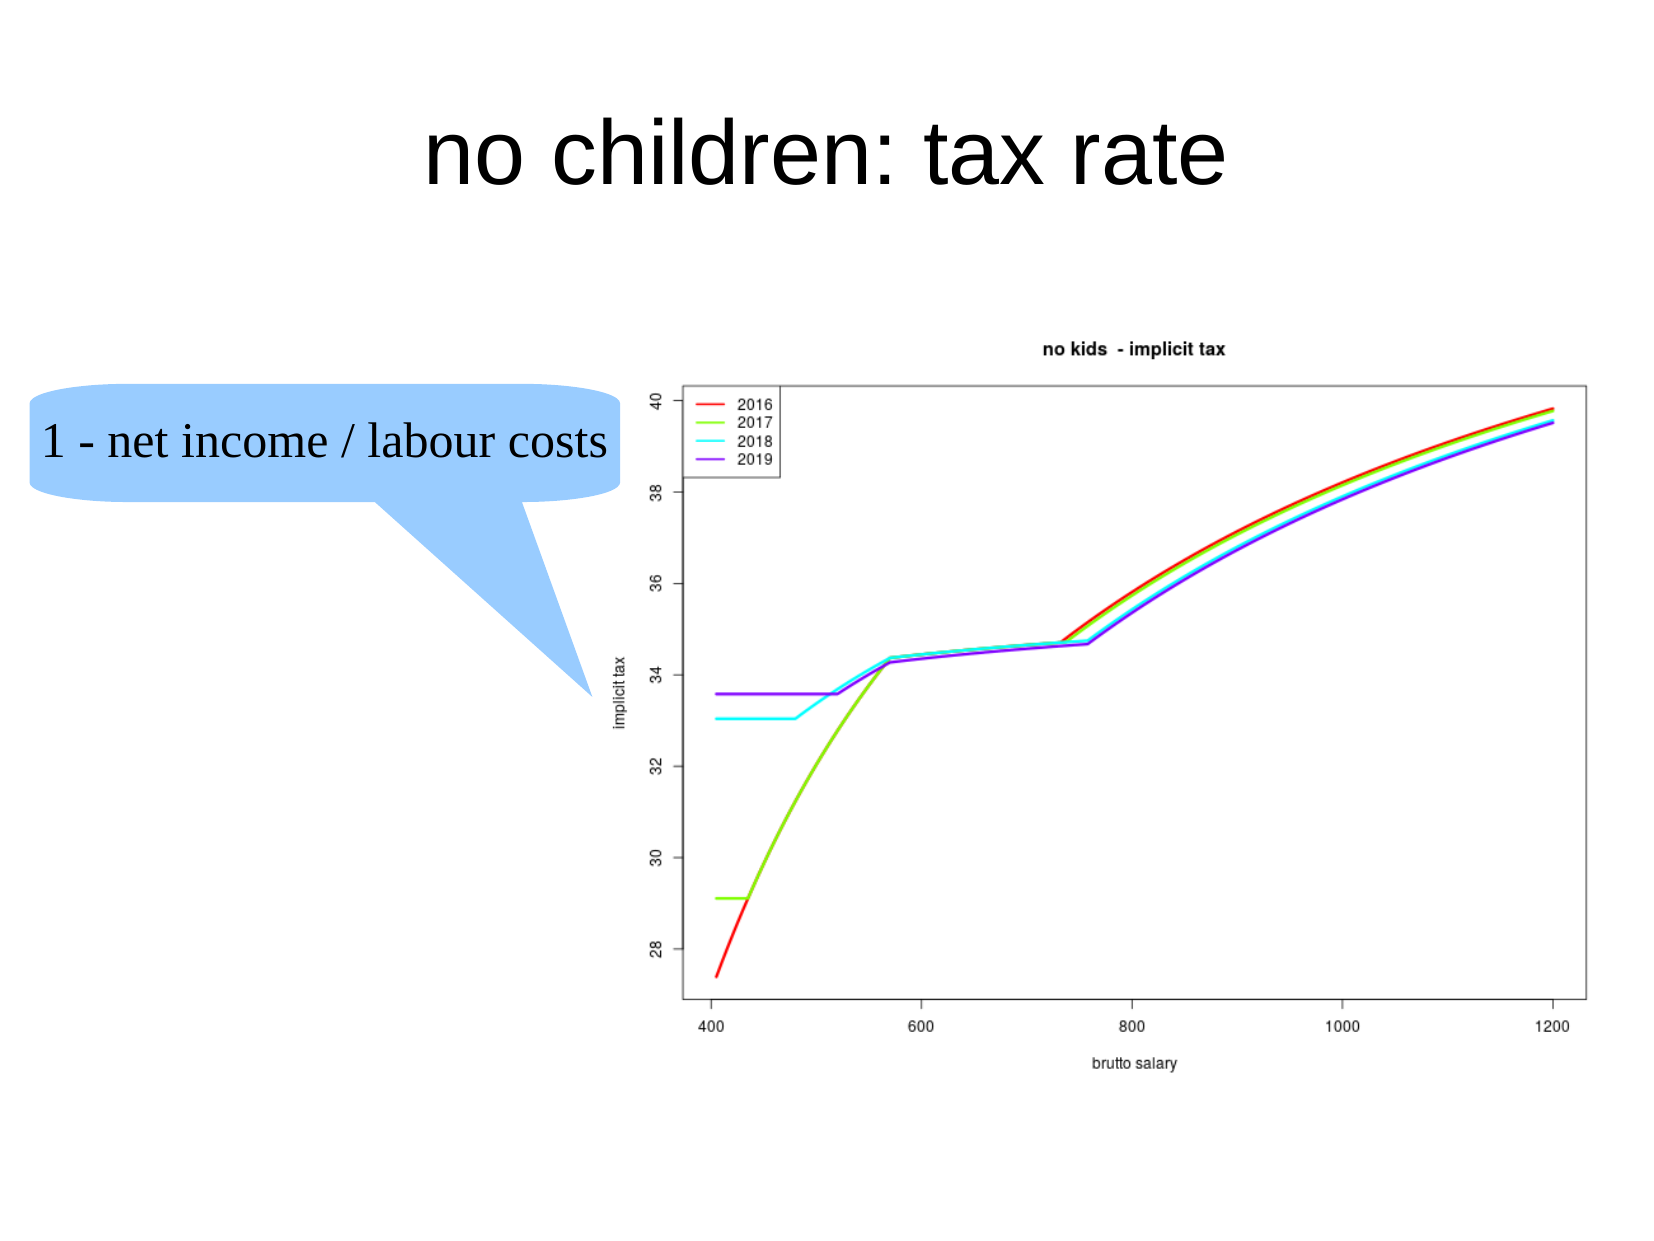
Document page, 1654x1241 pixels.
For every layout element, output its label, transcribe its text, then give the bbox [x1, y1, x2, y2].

text_box 1 - net income / labour costs [29, 383, 621, 697]
title no children: tax rate [82, 49, 1571, 257]
picture [608, 311, 1625, 1093]
